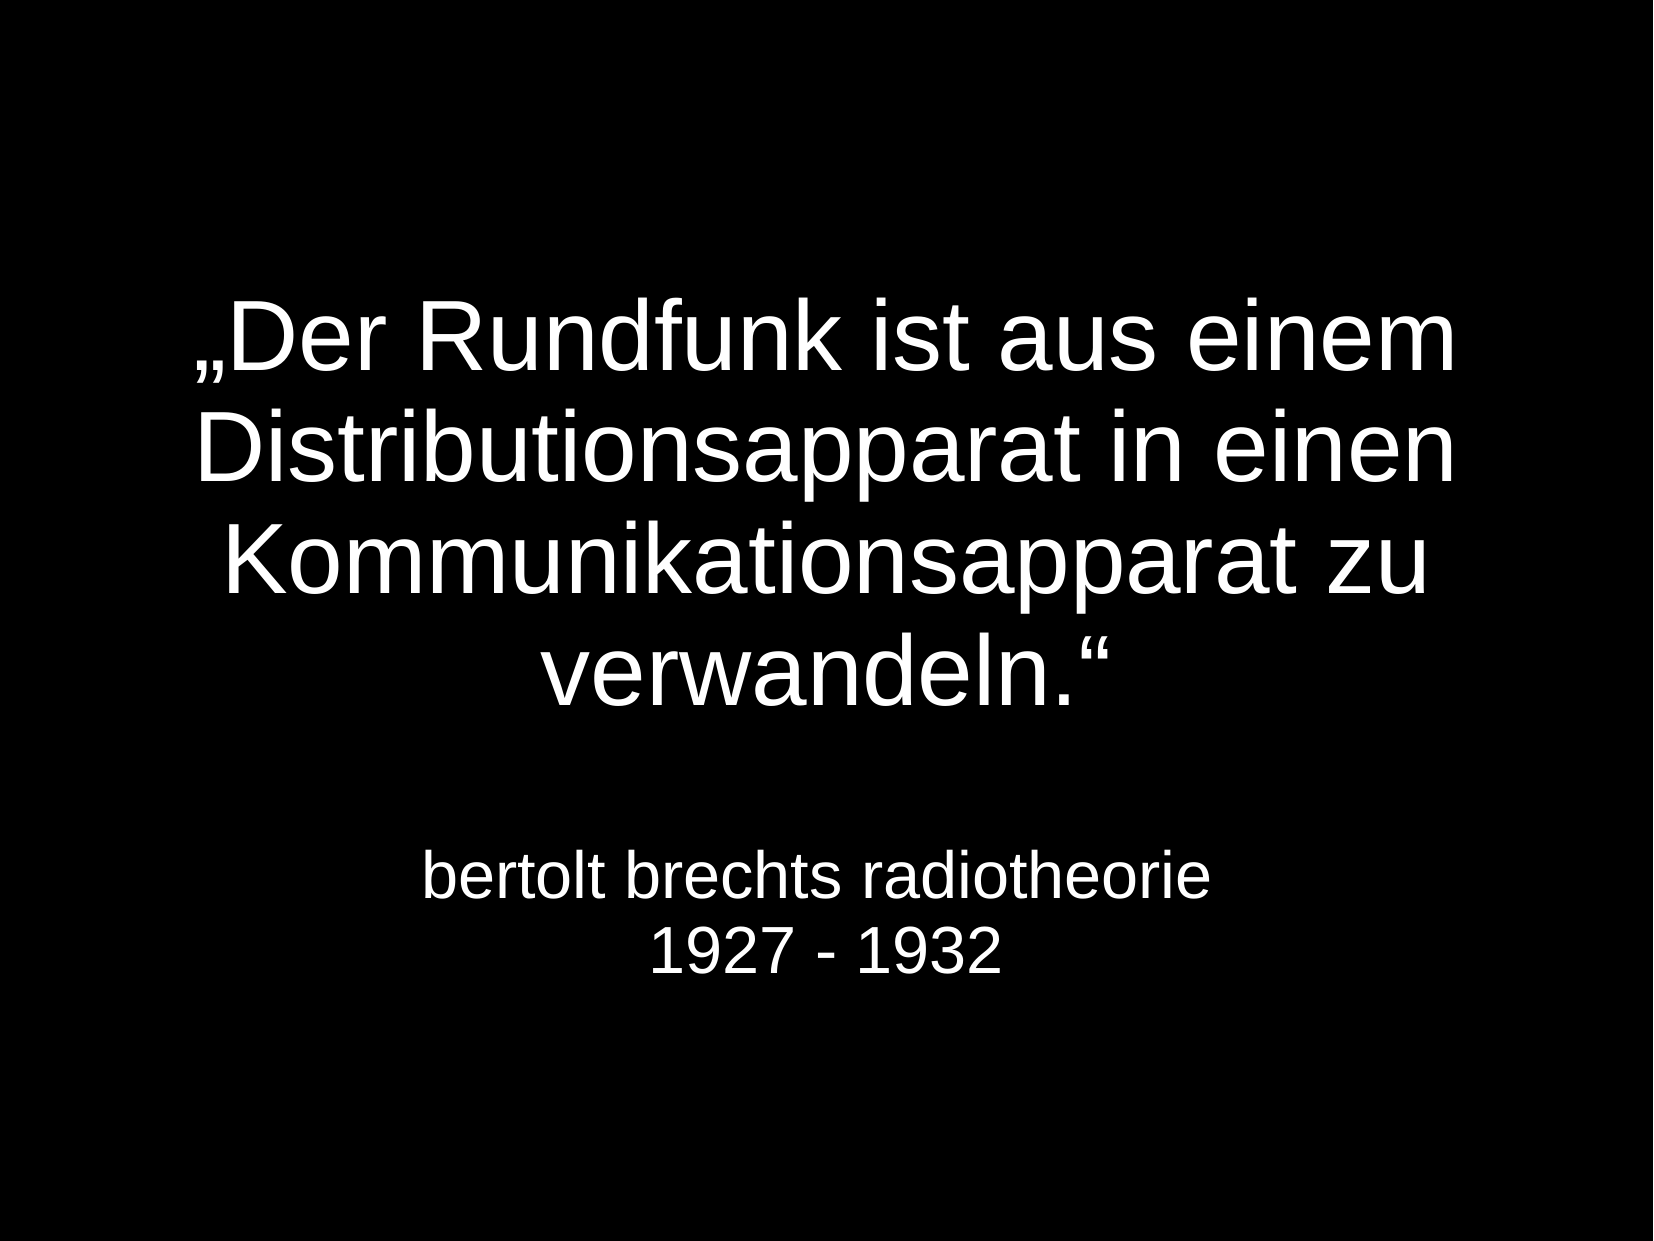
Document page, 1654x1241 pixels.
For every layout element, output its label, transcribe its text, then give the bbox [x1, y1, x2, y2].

subtitle „Der Rundfunk ist aus einem Distributionsapparat in einen Kommunikationsapparat zu verwandeln.“ bertolt brechts radiotheorie 1927 - 1932 [82, 75, 1571, 1193]
